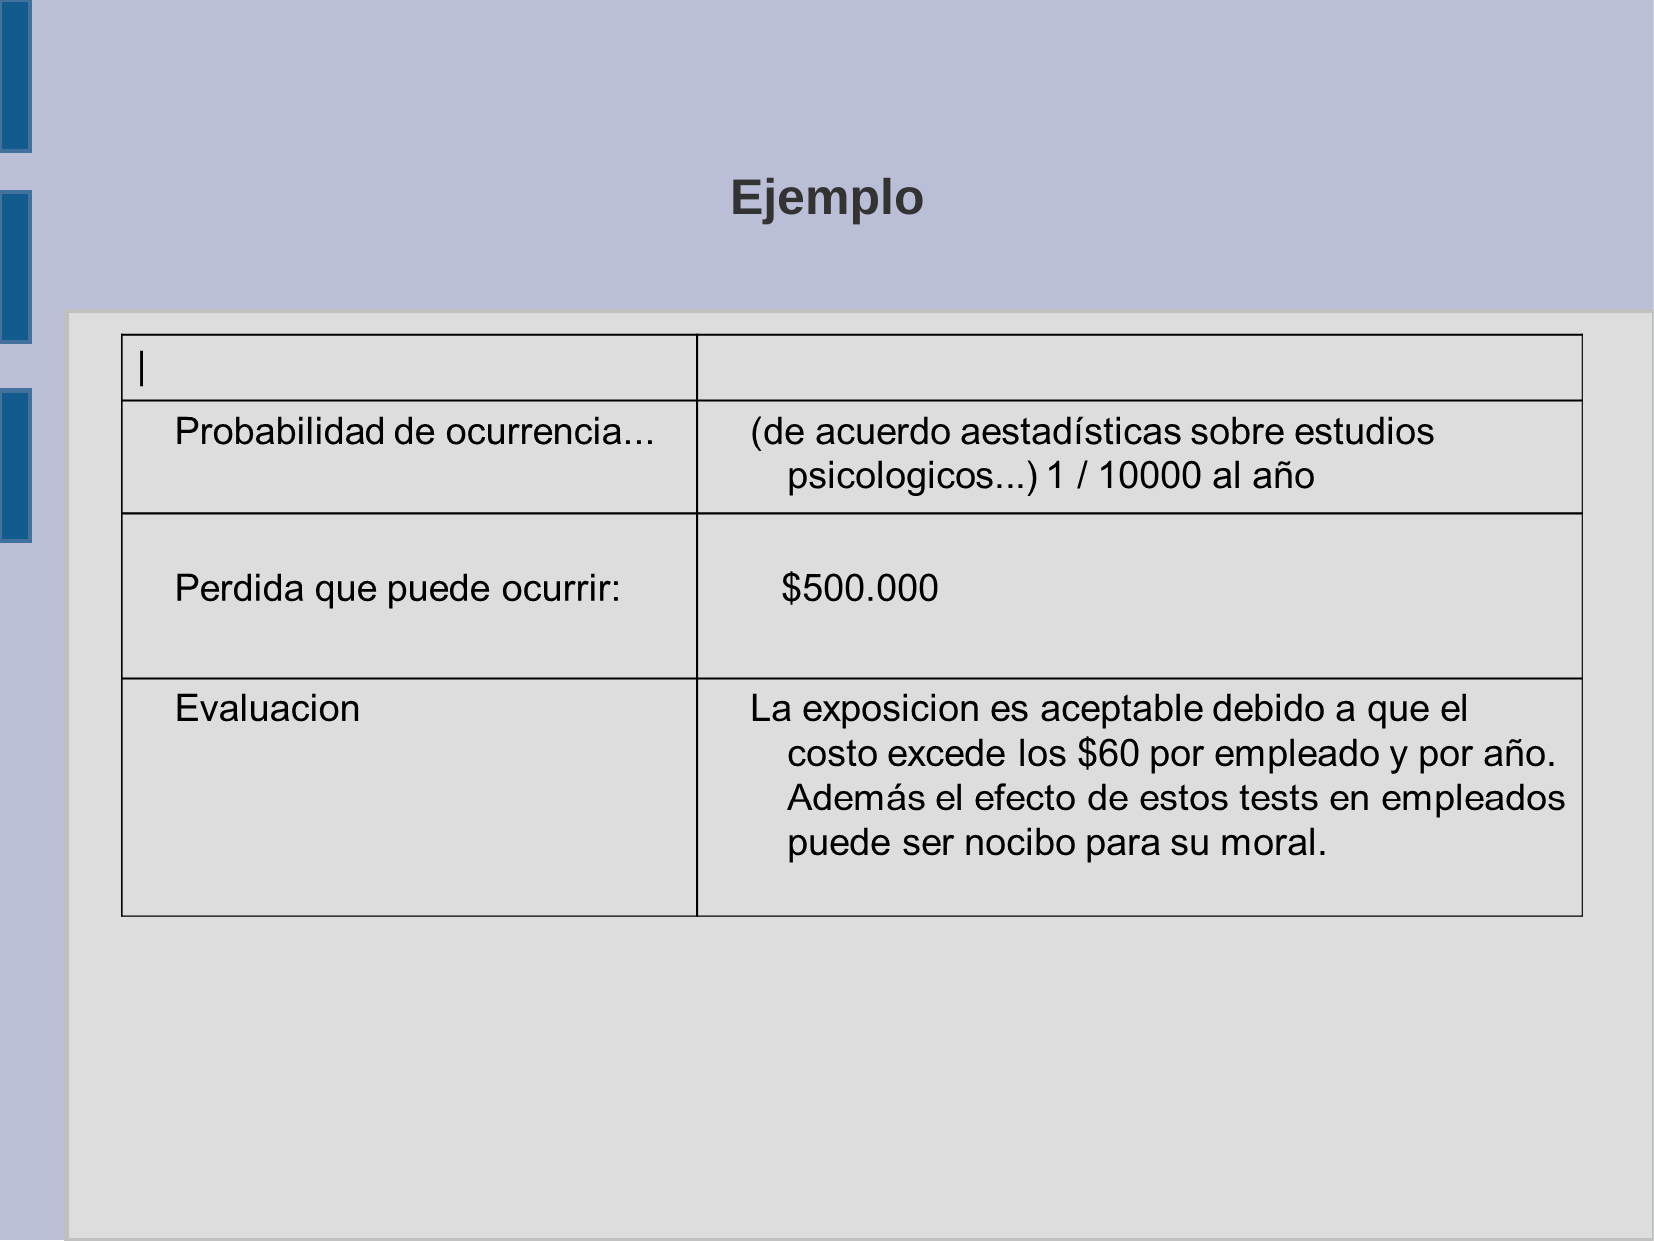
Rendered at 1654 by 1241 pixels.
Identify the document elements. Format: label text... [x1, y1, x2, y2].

title Ejemplo [121, 91, 1534, 299]
picture [121, 330, 1583, 917]
